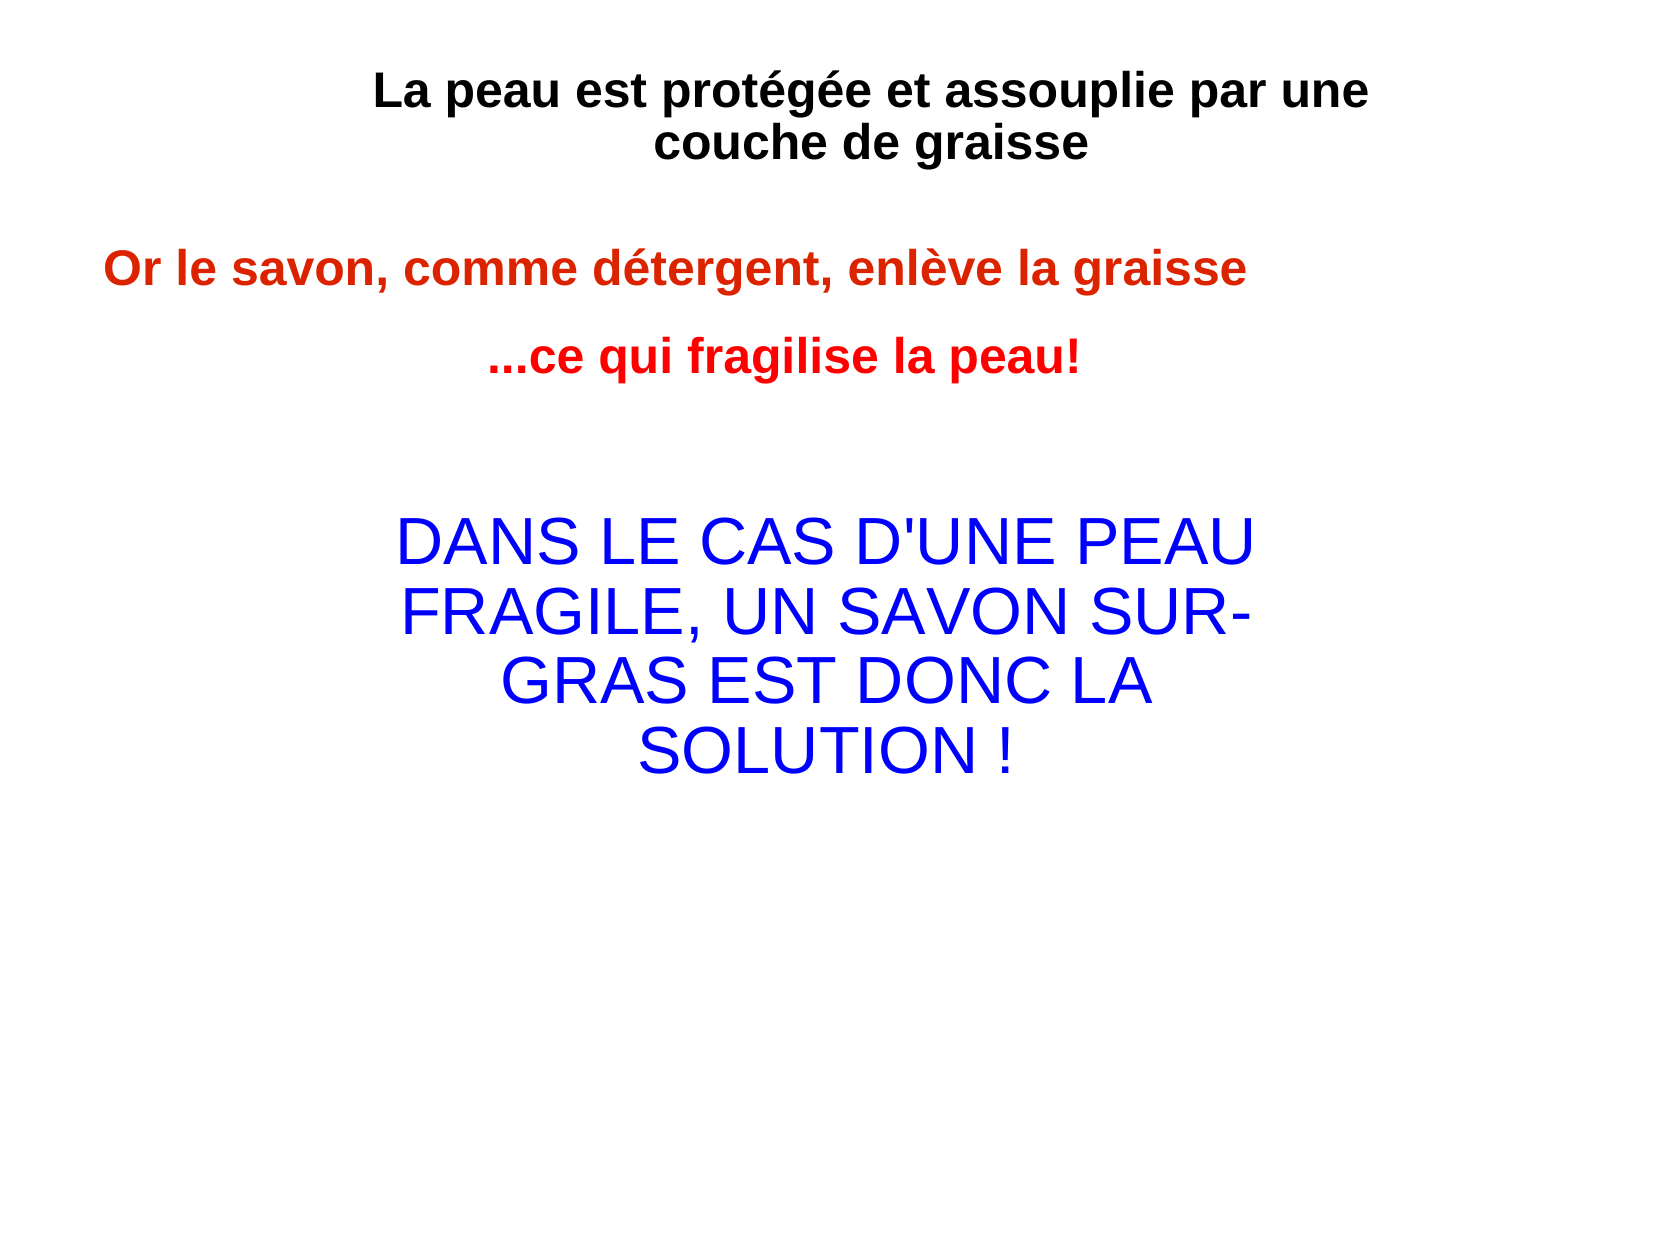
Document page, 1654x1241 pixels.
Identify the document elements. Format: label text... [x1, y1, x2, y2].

text_box Or le savon, comme détergent, enlève la graisse [88, 236, 1270, 303]
text_box ...ce qui fragilise la peau! [472, 324, 1507, 392]
text_box La peau est protégée et assouplie par une couche de graisse [354, 59, 1389, 178]
text_box DANS LE CAS D'UNE PEAU FRAGILE, UN SAVON SUR-GRAS EST DONC LA SOLUTION ! [324, 502, 1329, 795]
